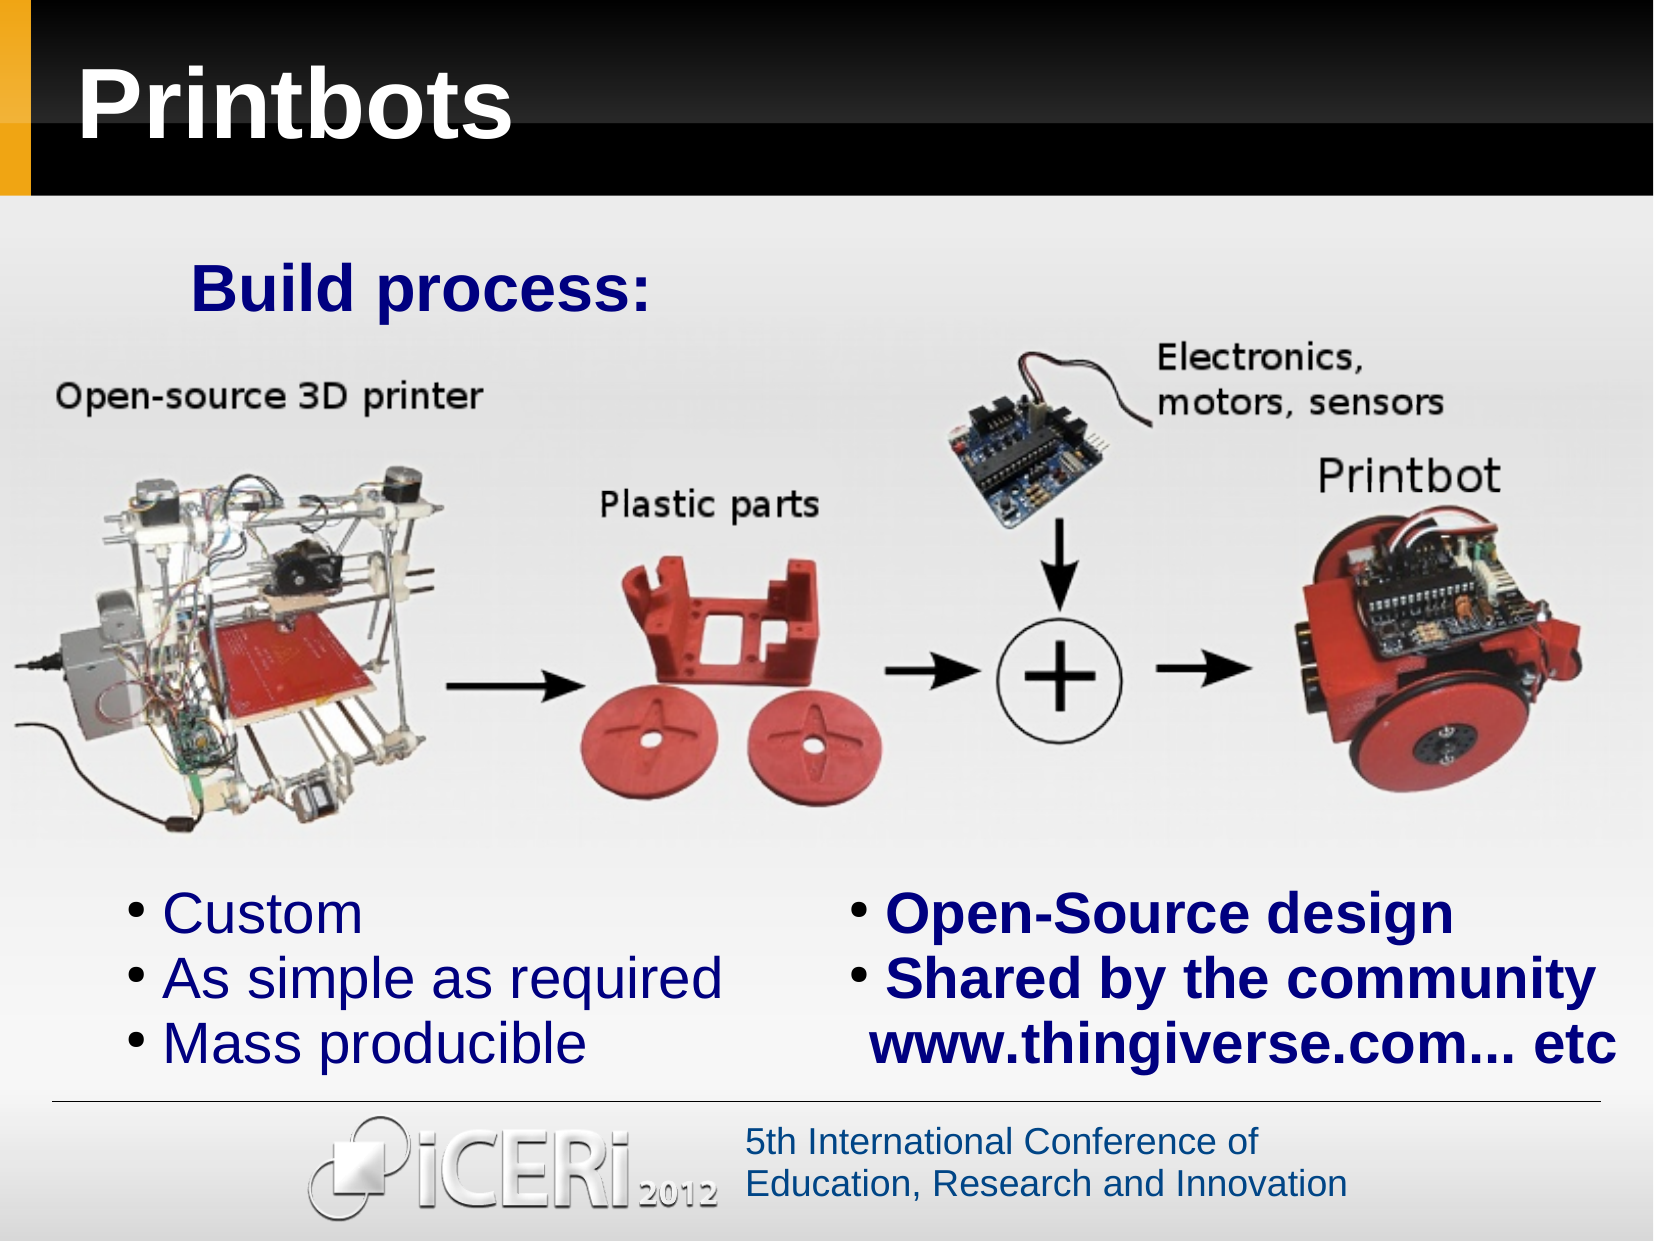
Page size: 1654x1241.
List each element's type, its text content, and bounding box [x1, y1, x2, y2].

title Printbots [76, 0, 1565, 208]
text_box Open-Source design Shared by the community www.thingiverse.com... etc [833, 867, 1653, 1085]
text_box Build process: [17, 244, 827, 307]
text_box 5th International Conference of Education, Research and Innovation [730, 1109, 1653, 1241]
picture [0, 0, 1654, 1241]
text_box Custom As simple as required Mass producible [111, 867, 817, 1085]
